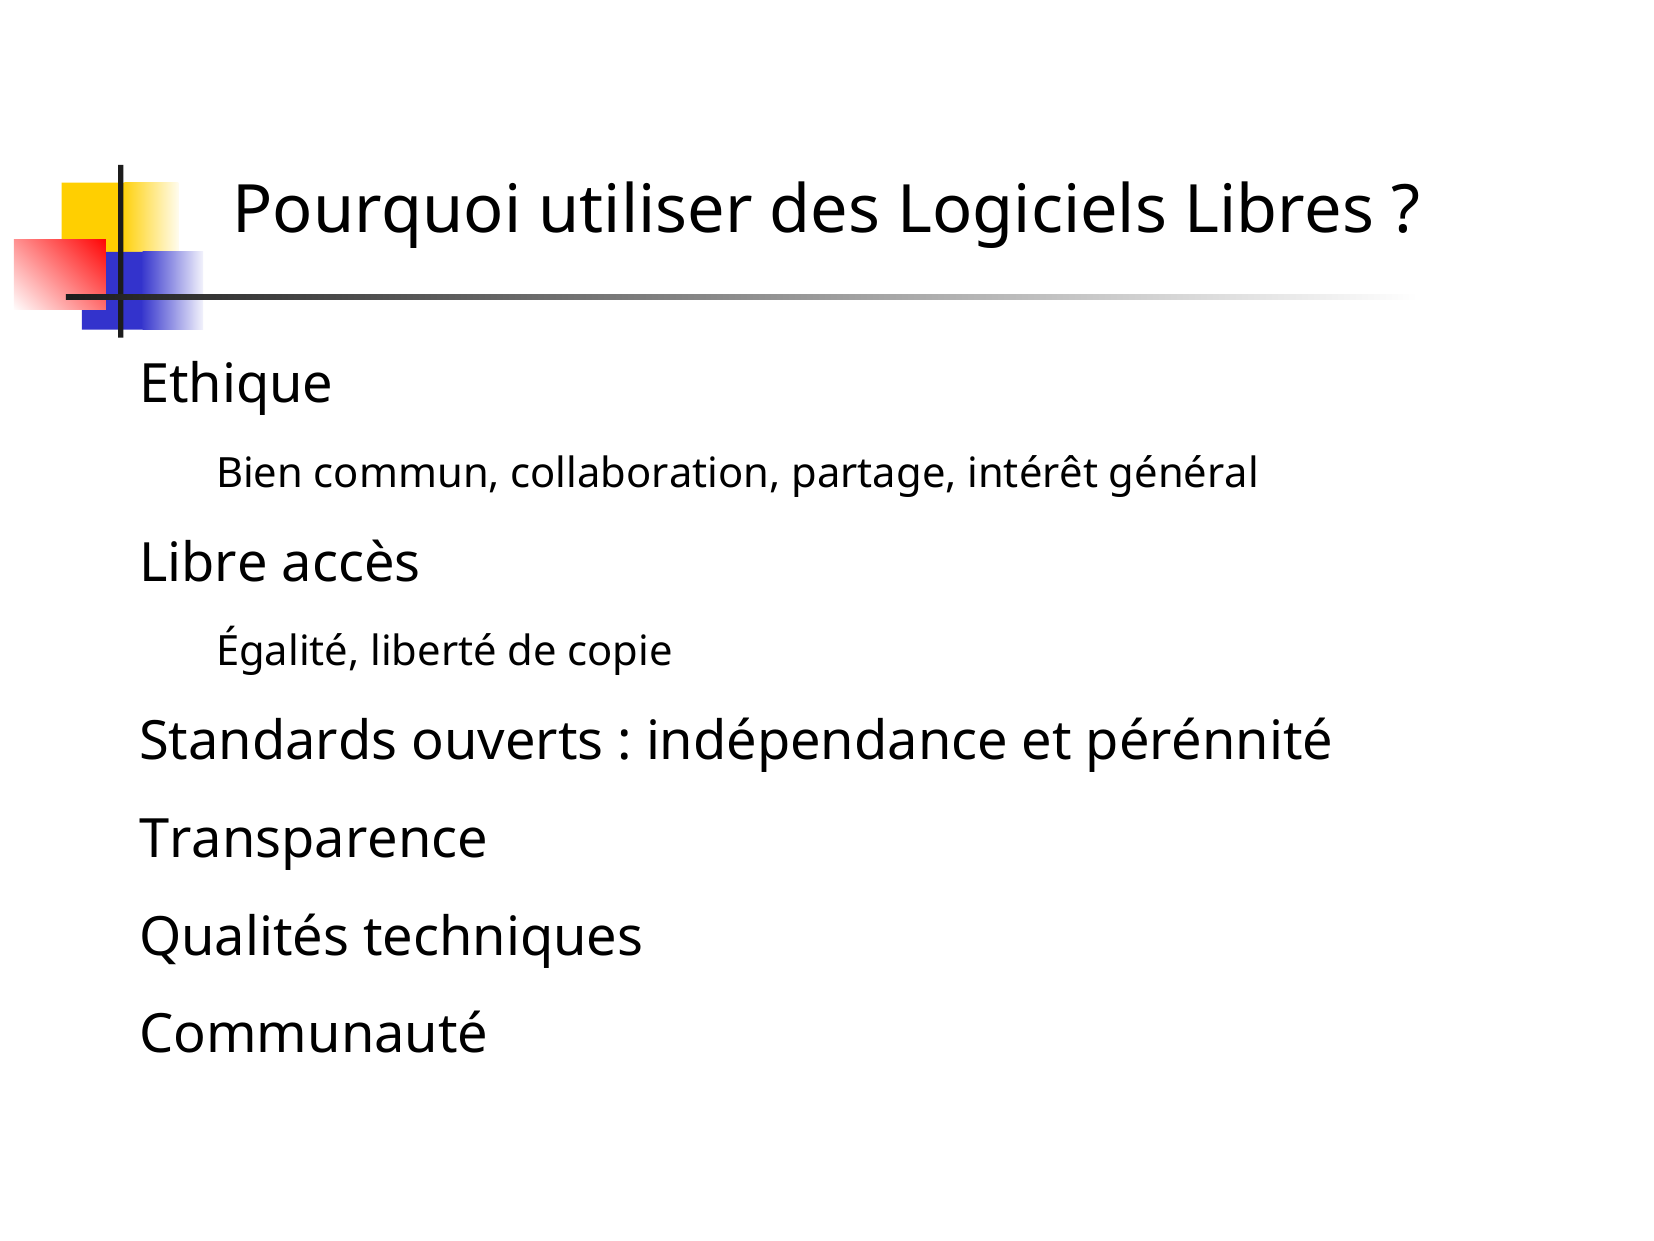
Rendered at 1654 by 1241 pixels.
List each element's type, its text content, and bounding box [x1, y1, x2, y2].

list Ethique Bien commun, collaboration, partage, intérêt général Libre accès Égalité, liberté de copie Standards ouverts : indépendance et pérénnité Transparence Qualités techniques Communauté [121, 344, 1534, 1127]
title Pourquoi utiliser des Logiciels Libres ? [121, 102, 1534, 311]
